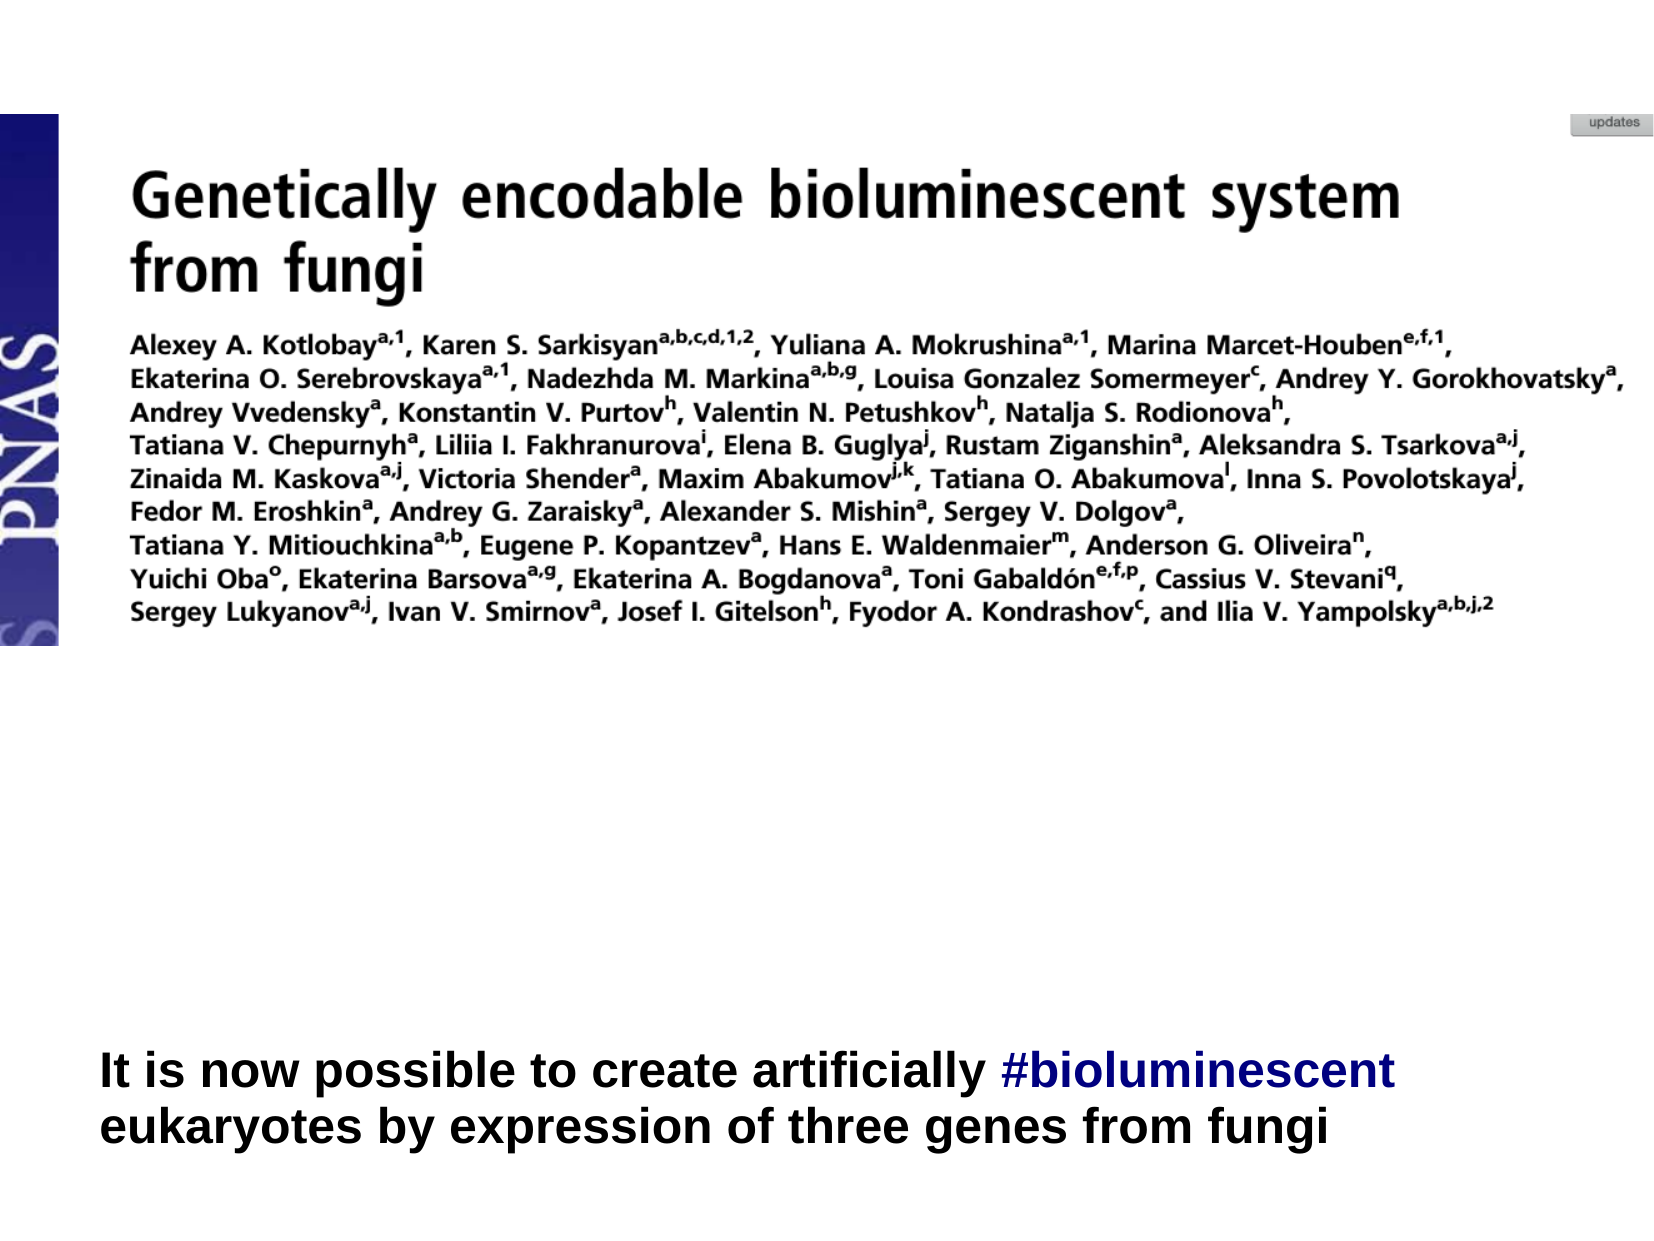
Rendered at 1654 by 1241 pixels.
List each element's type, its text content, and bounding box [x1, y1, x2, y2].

text_box It is now possible to create artificially #bioluminescent eukaryotes by expression of three genes from fungi [84, 1034, 1594, 1163]
picture [0, 114, 1654, 646]
